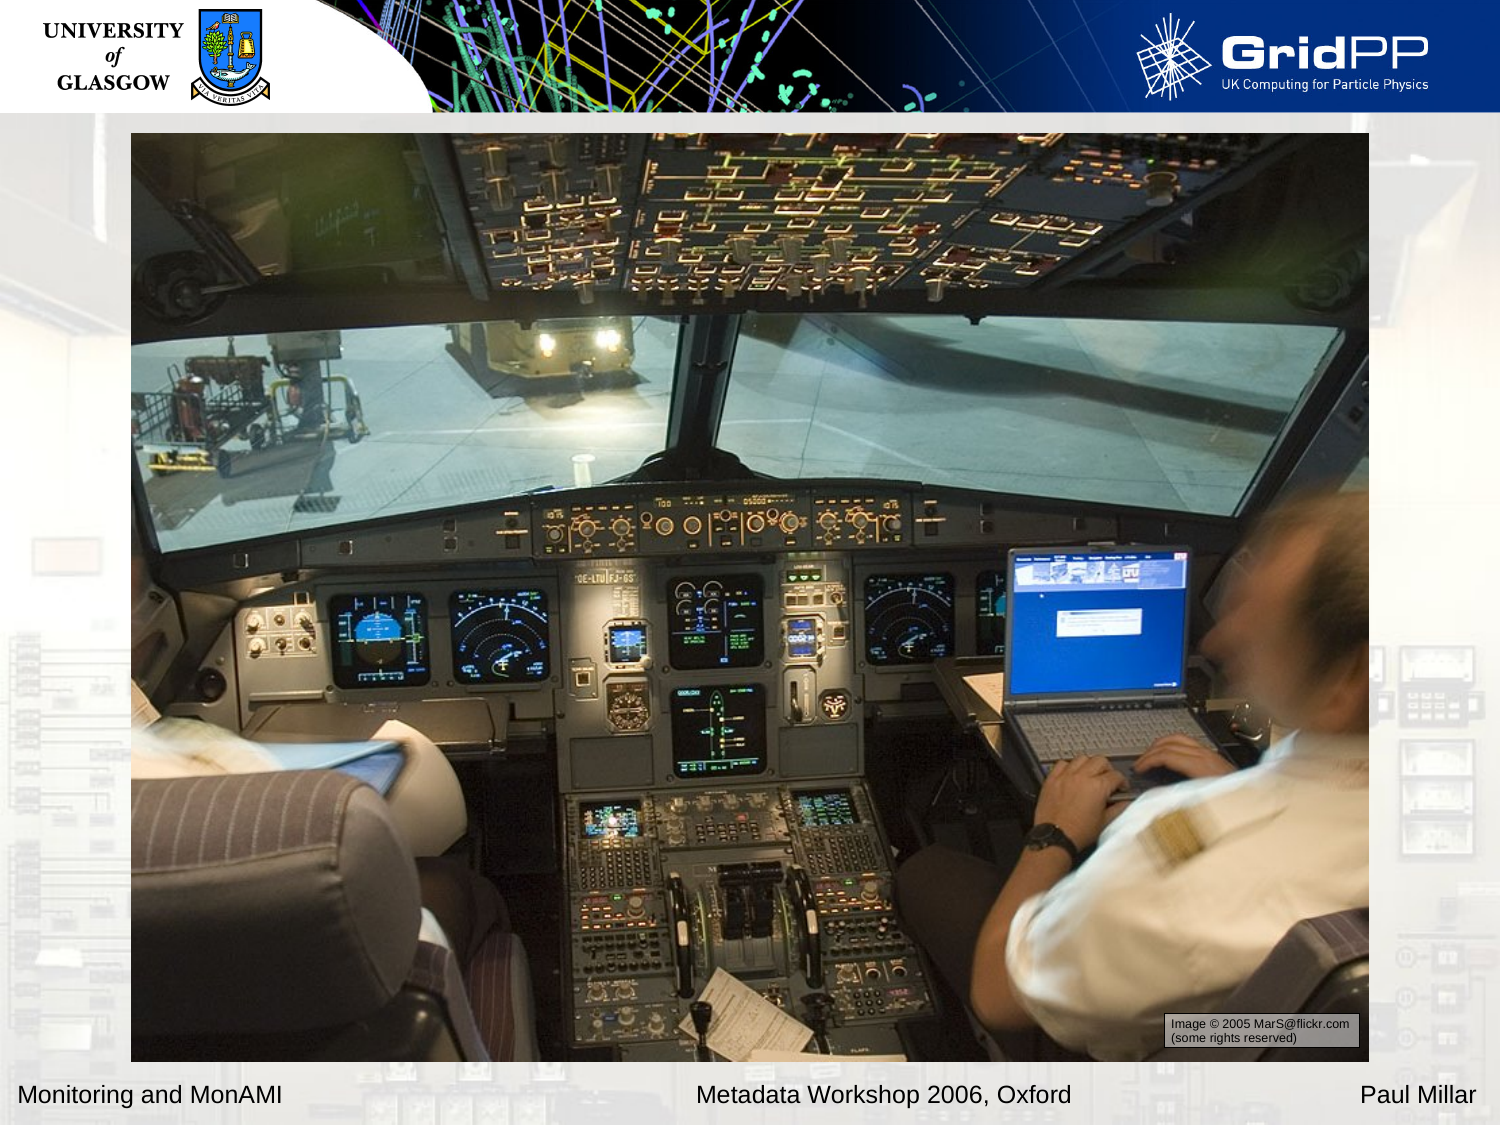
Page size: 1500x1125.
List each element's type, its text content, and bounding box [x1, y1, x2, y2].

text_box Image © 2005 MarS@flickr.com (some rights reserved) [1171, 1016, 1354, 1046]
text_box [1164, 1013, 1360, 1048]
picture [0, 0, 1500, 1125]
